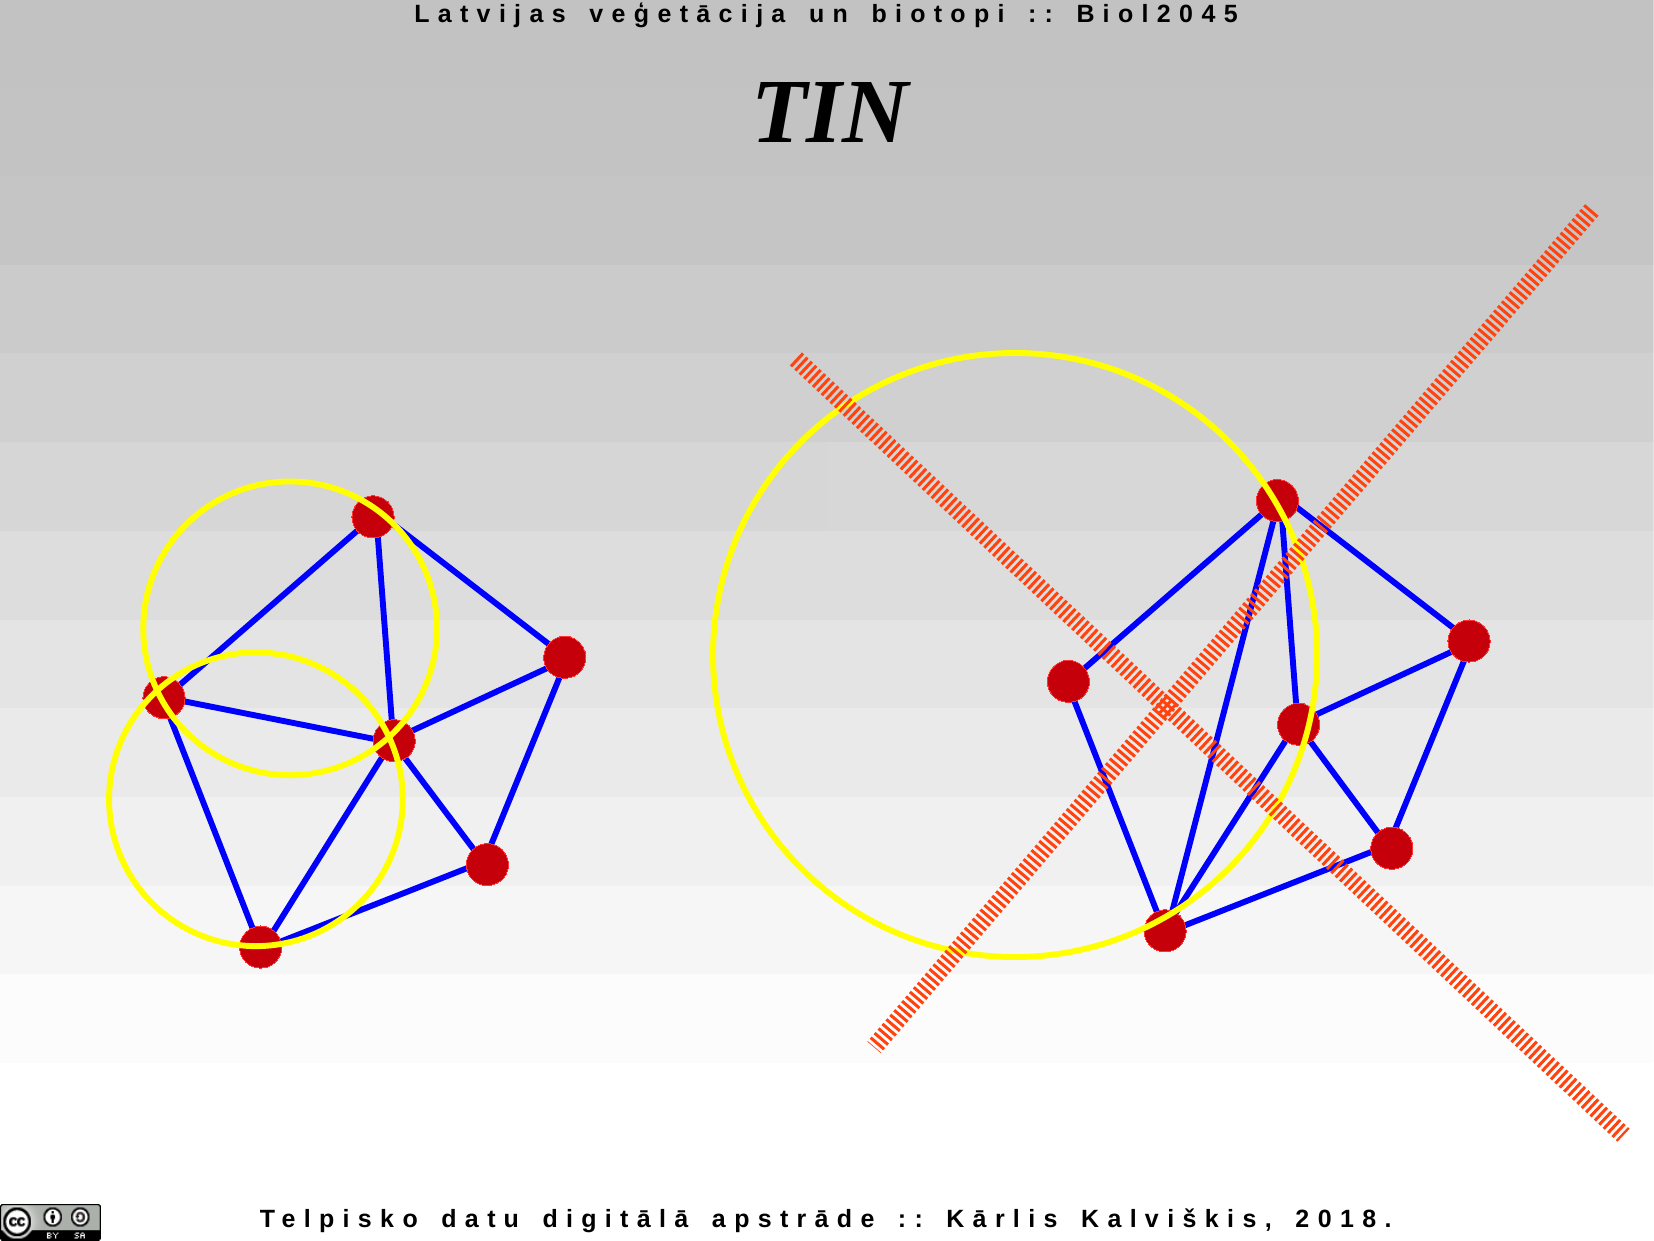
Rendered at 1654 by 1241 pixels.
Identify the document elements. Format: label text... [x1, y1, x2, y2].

text_box [376, 743, 394, 762]
text_box [1447, 619, 1491, 663]
text_box [145, 697, 170, 719]
text_box [1277, 703, 1309, 746]
text_box [1047, 660, 1090, 703]
text_box [373, 726, 384, 745]
text_box [385, 719, 400, 731]
title TIN [34, 61, 1626, 296]
text_box [142, 682, 153, 699]
text_box [156, 676, 168, 685]
text_box [1370, 827, 1413, 870]
text_box [364, 495, 395, 519]
text_box [466, 843, 509, 886]
text_box [543, 636, 586, 679]
text_box [351, 502, 392, 538]
text_box [1308, 711, 1320, 743]
text_box [1267, 479, 1299, 518]
text_box [162, 680, 186, 715]
text_box [240, 925, 281, 943]
text_box [394, 724, 416, 761]
text_box [239, 947, 282, 969]
picture [0, 0, 1654, 1241]
text_box [1145, 909, 1169, 923]
text_box [1256, 487, 1282, 522]
text_box [1144, 914, 1187, 952]
